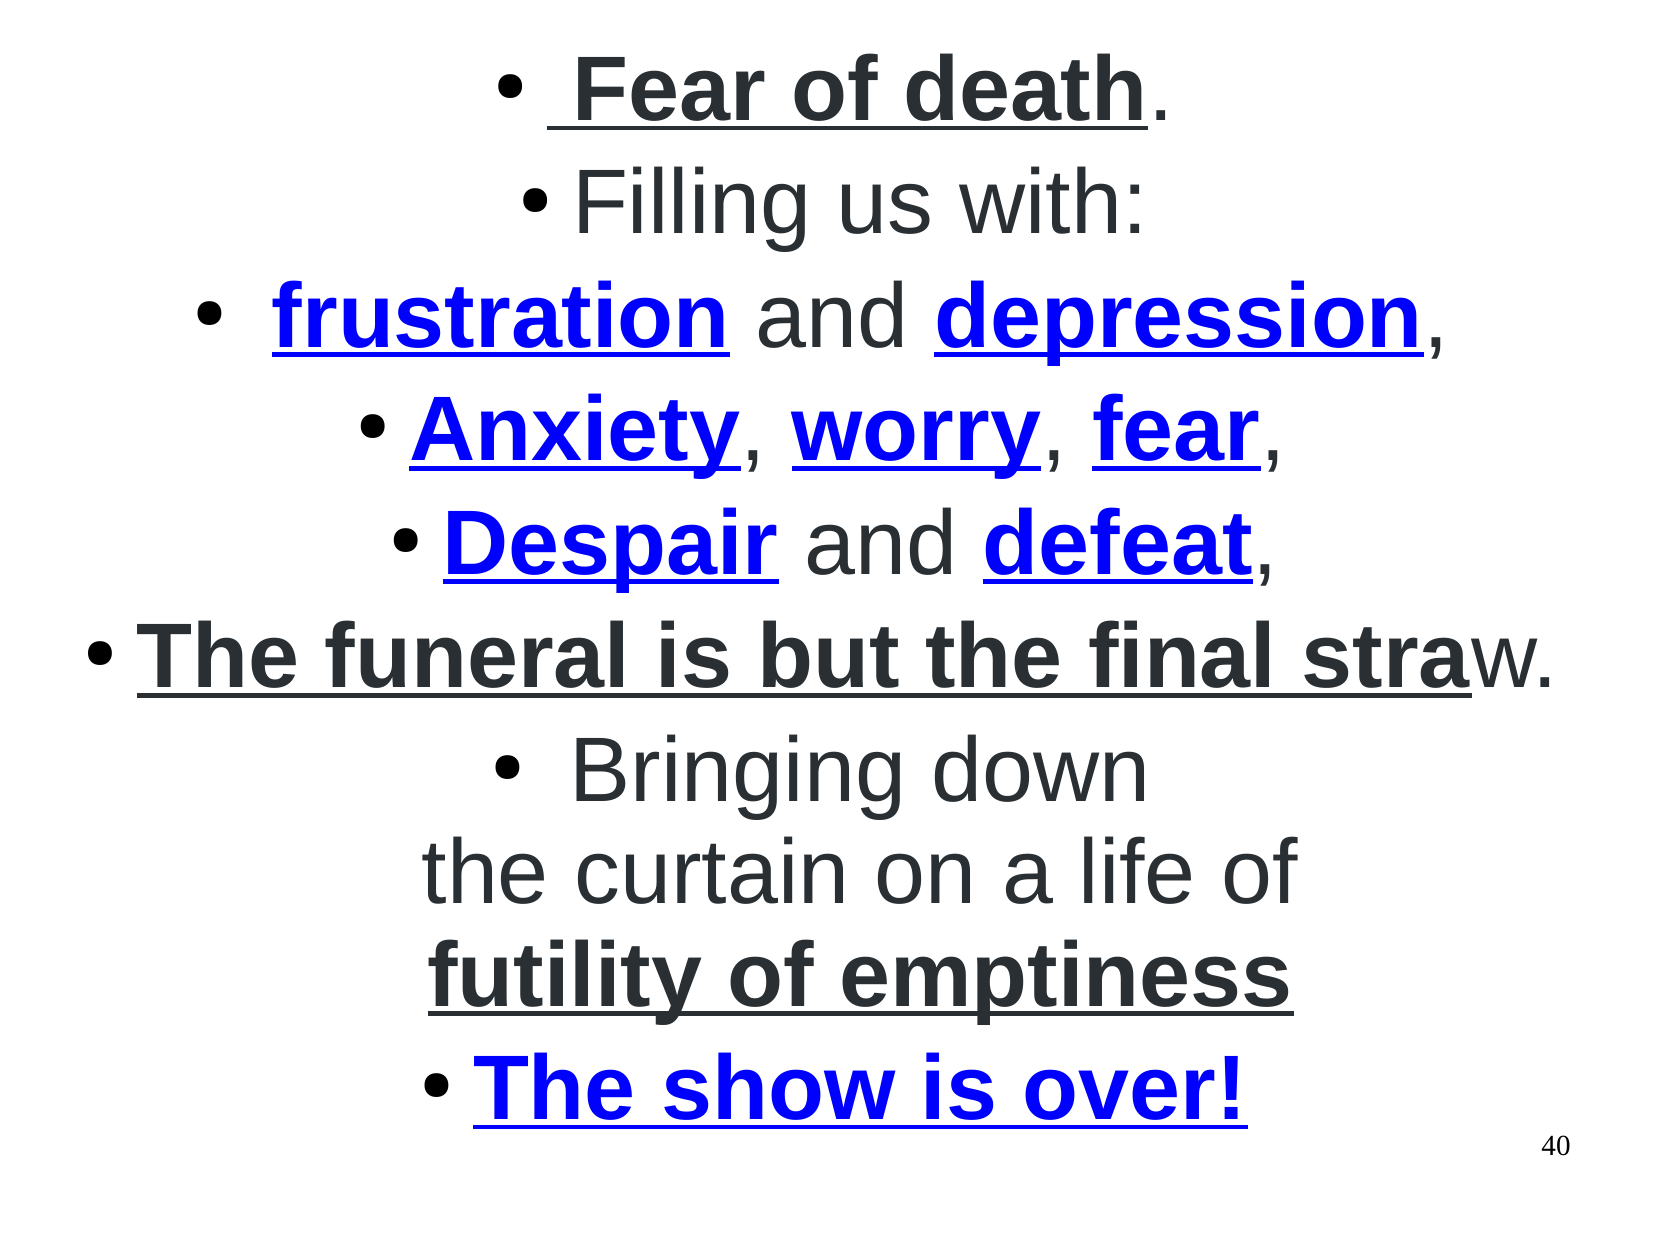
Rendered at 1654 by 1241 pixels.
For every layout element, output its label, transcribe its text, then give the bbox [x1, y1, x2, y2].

list Fear of death. Filling us with: frustration and depression, Anxiety, worry, fear, Despair and defeat, The funeral is but the final straw. Bringing down the curtain on a life of futility of emptiness The show is over! [37, 37, 1613, 1238]
